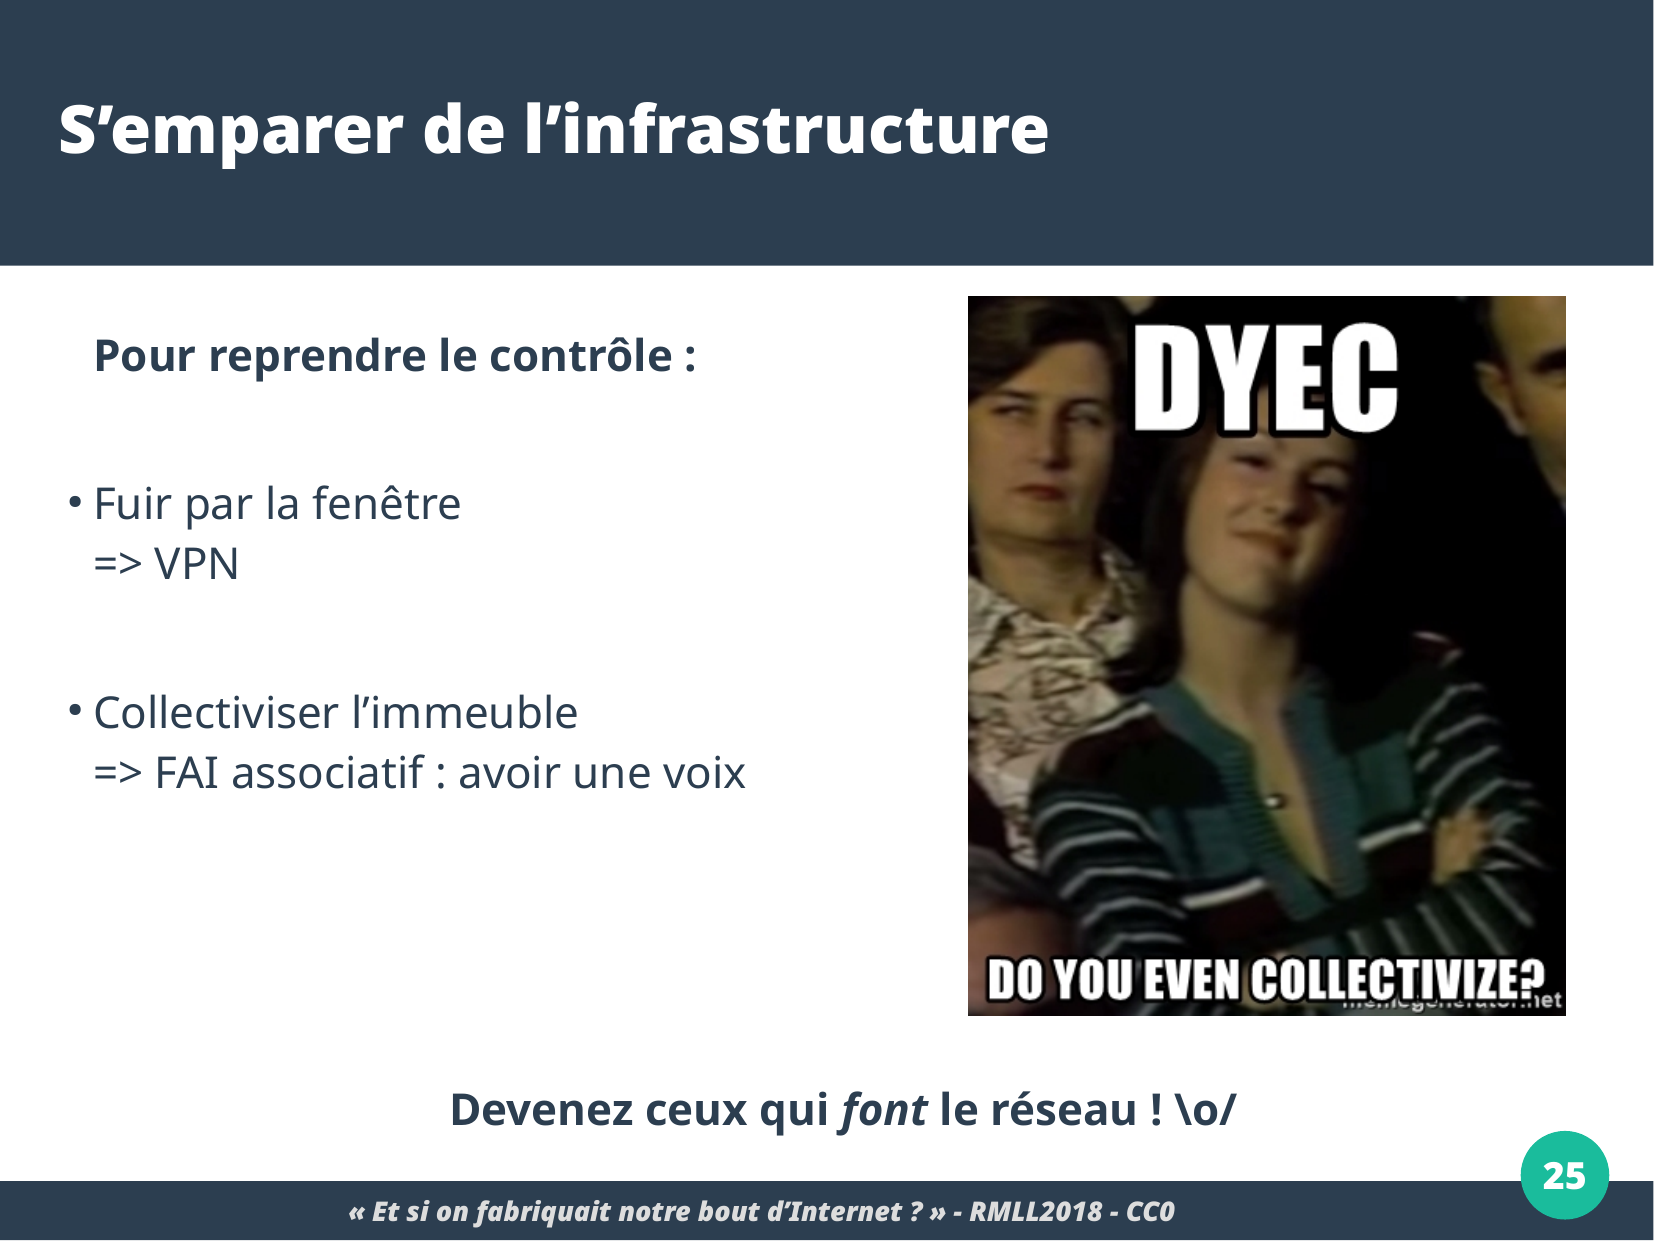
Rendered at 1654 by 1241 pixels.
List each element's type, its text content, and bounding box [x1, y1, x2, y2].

title S’emparer de l’infrastructure [59, 49, 1595, 207]
list Pour reprendre le contrôle : Fuir par la fenêtre => VPN Collectiviser l’immeuble => FAI associatif : avoir une voix Devenez ceux qui font le réseau ! \o/ [59, 324, 1595, 1152]
picture [968, 296, 1566, 1016]
